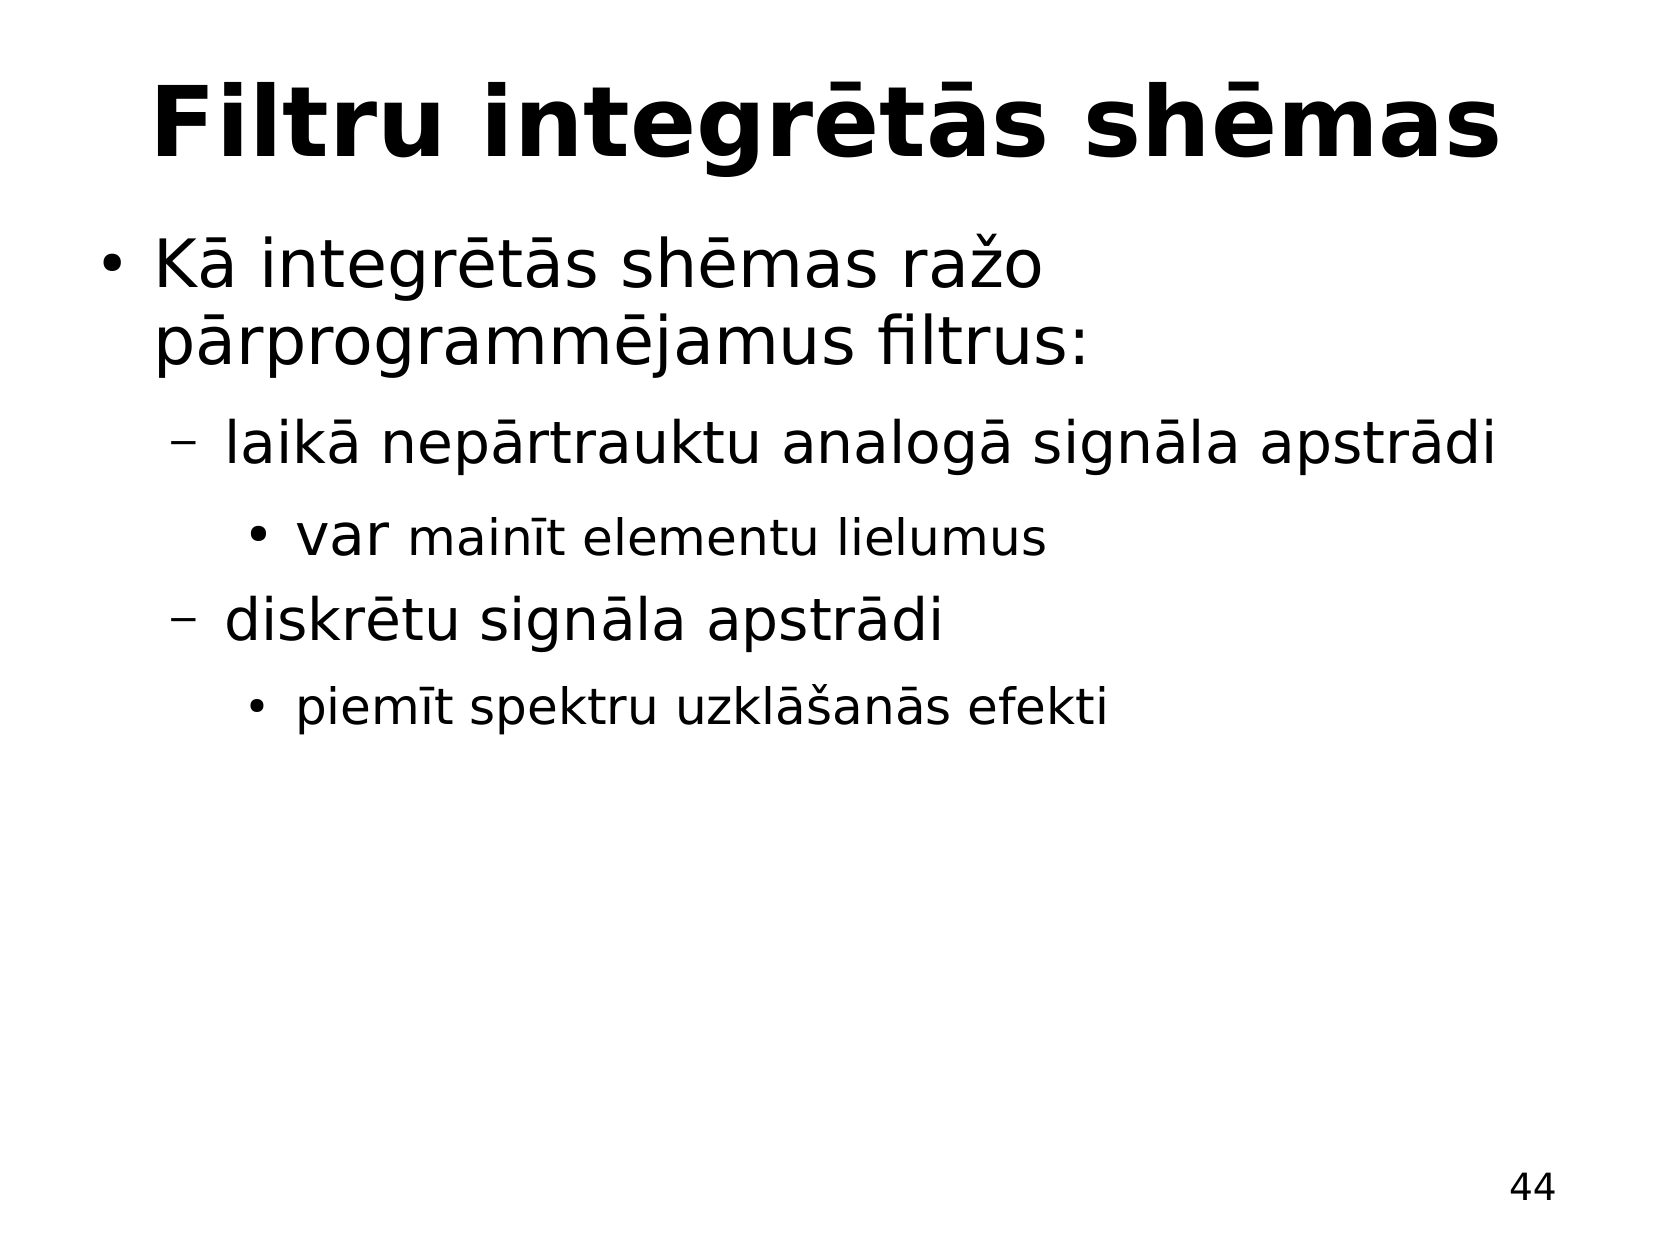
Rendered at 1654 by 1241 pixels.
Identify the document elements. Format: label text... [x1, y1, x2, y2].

list Kā integrētās shēmas ražo pārprogrammējamus filtrus: laikā nepārtrauktu analogā signāla apstrādi var mainīt elementu lielumus diskrētu signāla apstrādi piemīt spektru uzklāšanās efekti [82, 225, 1538, 1186]
title Filtru integrētās shēmas [82, 49, 1571, 196]
